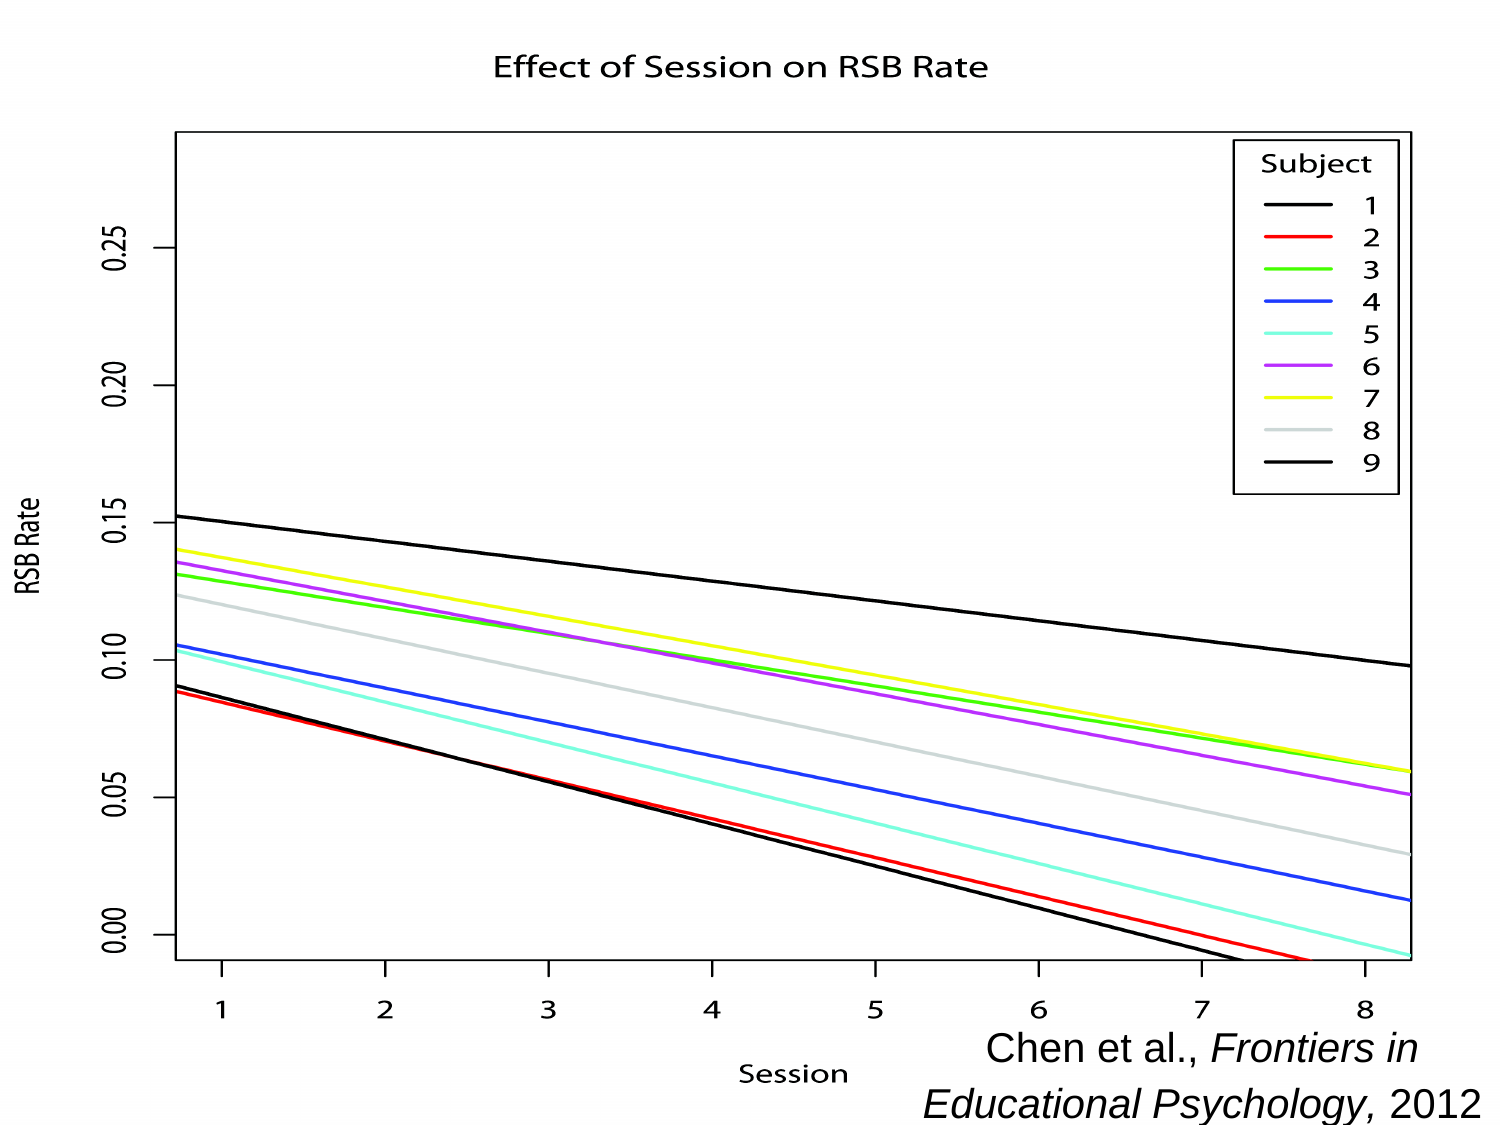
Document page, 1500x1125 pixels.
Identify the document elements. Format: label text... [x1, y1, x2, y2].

title Chen et al., Frontiers in Educational Psychology, 2012 [905, 1017, 1500, 1125]
picture [0, 0, 1500, 1125]
